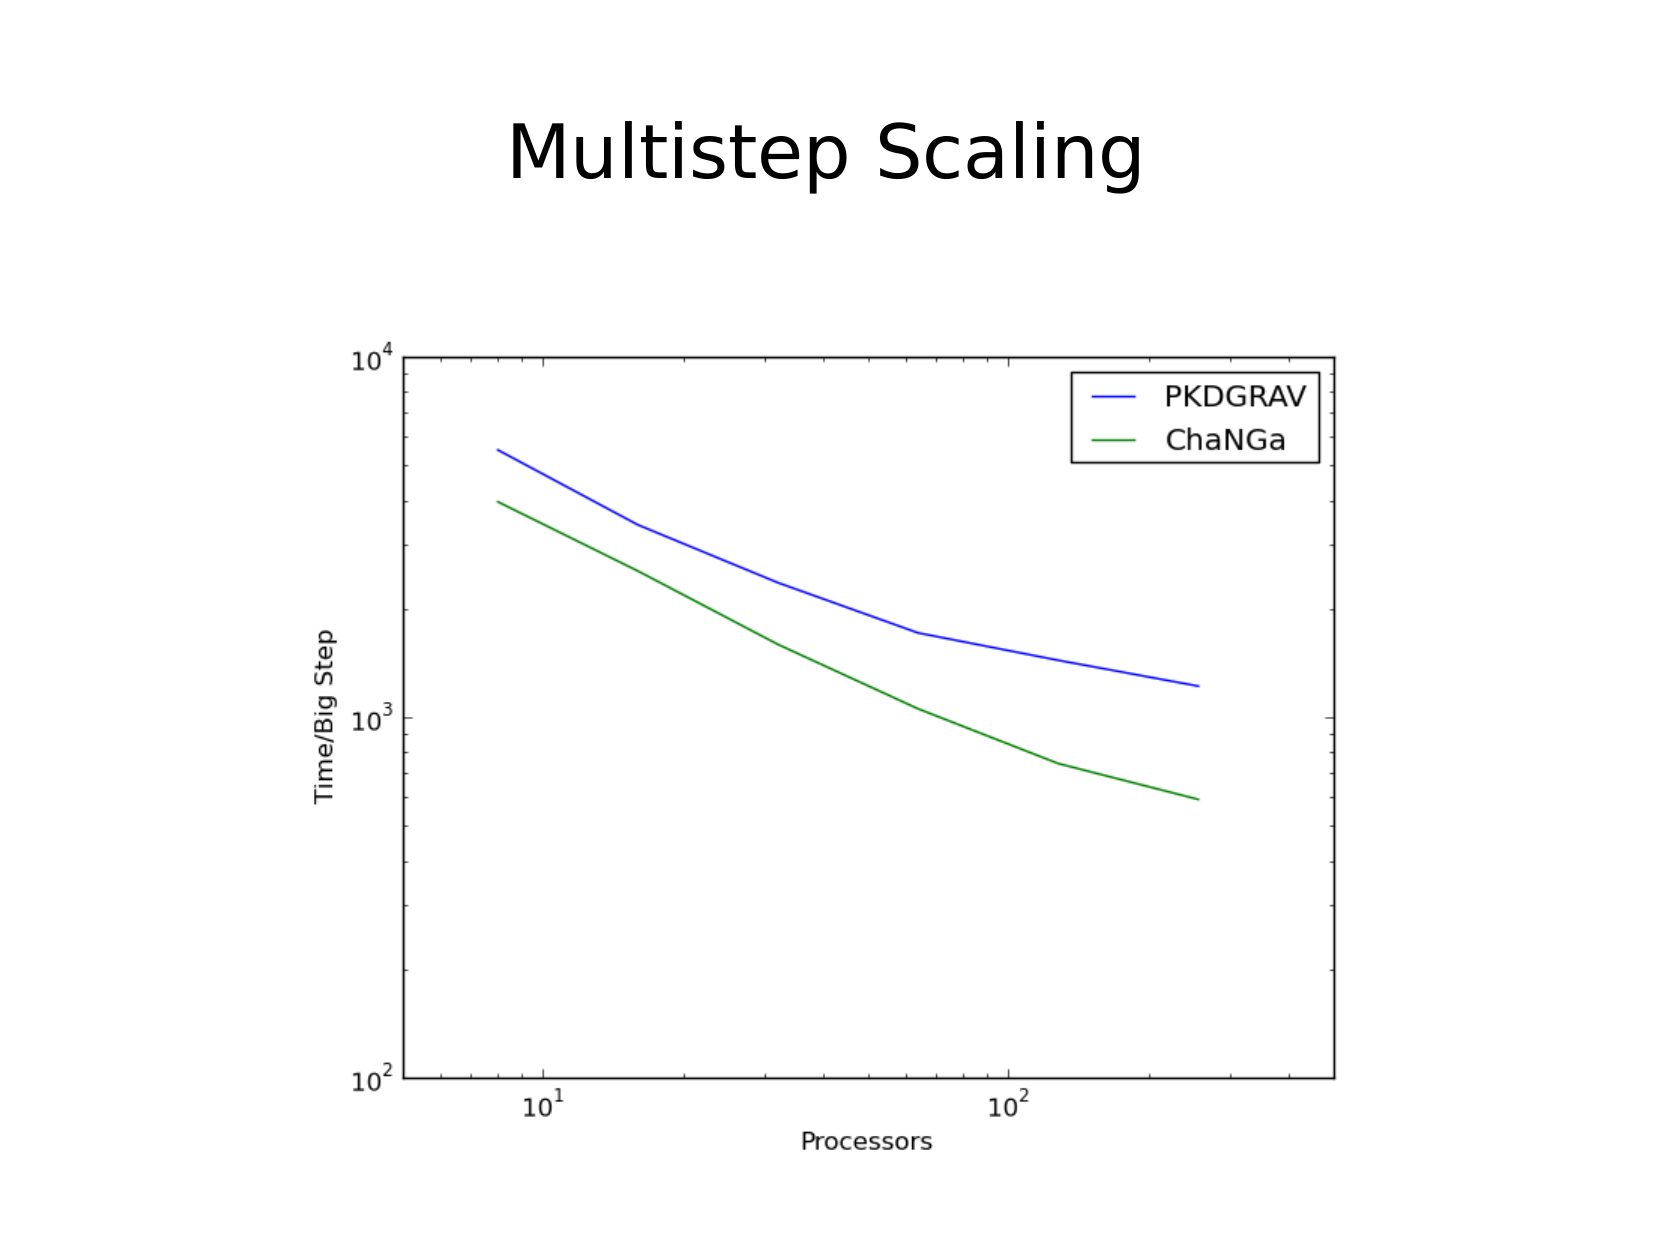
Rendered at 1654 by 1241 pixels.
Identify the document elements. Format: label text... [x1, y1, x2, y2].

picture [253, 267, 1454, 1168]
title Multistep Scaling [82, 49, 1571, 257]
